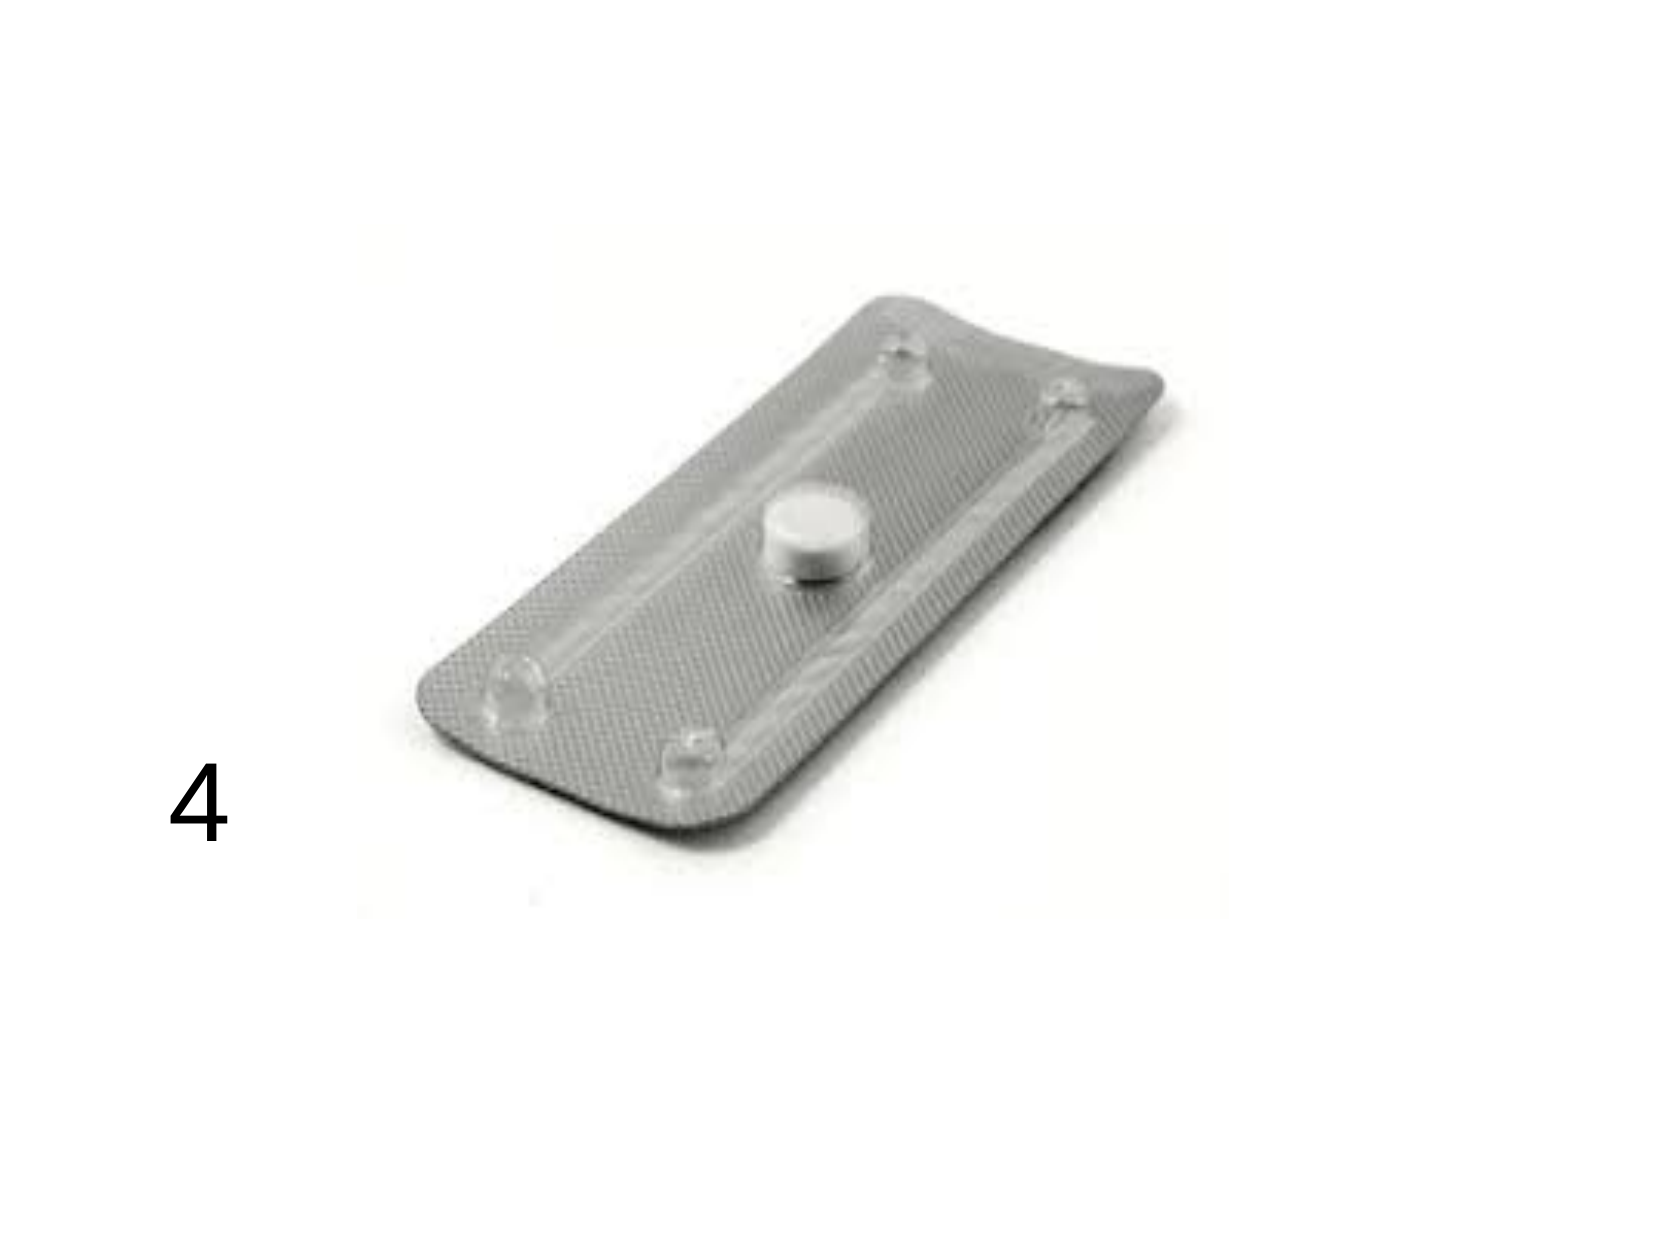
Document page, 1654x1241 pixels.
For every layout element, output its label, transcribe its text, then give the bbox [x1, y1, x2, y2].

picture [357, 224, 1229, 919]
text_box 4 [153, 732, 355, 873]
